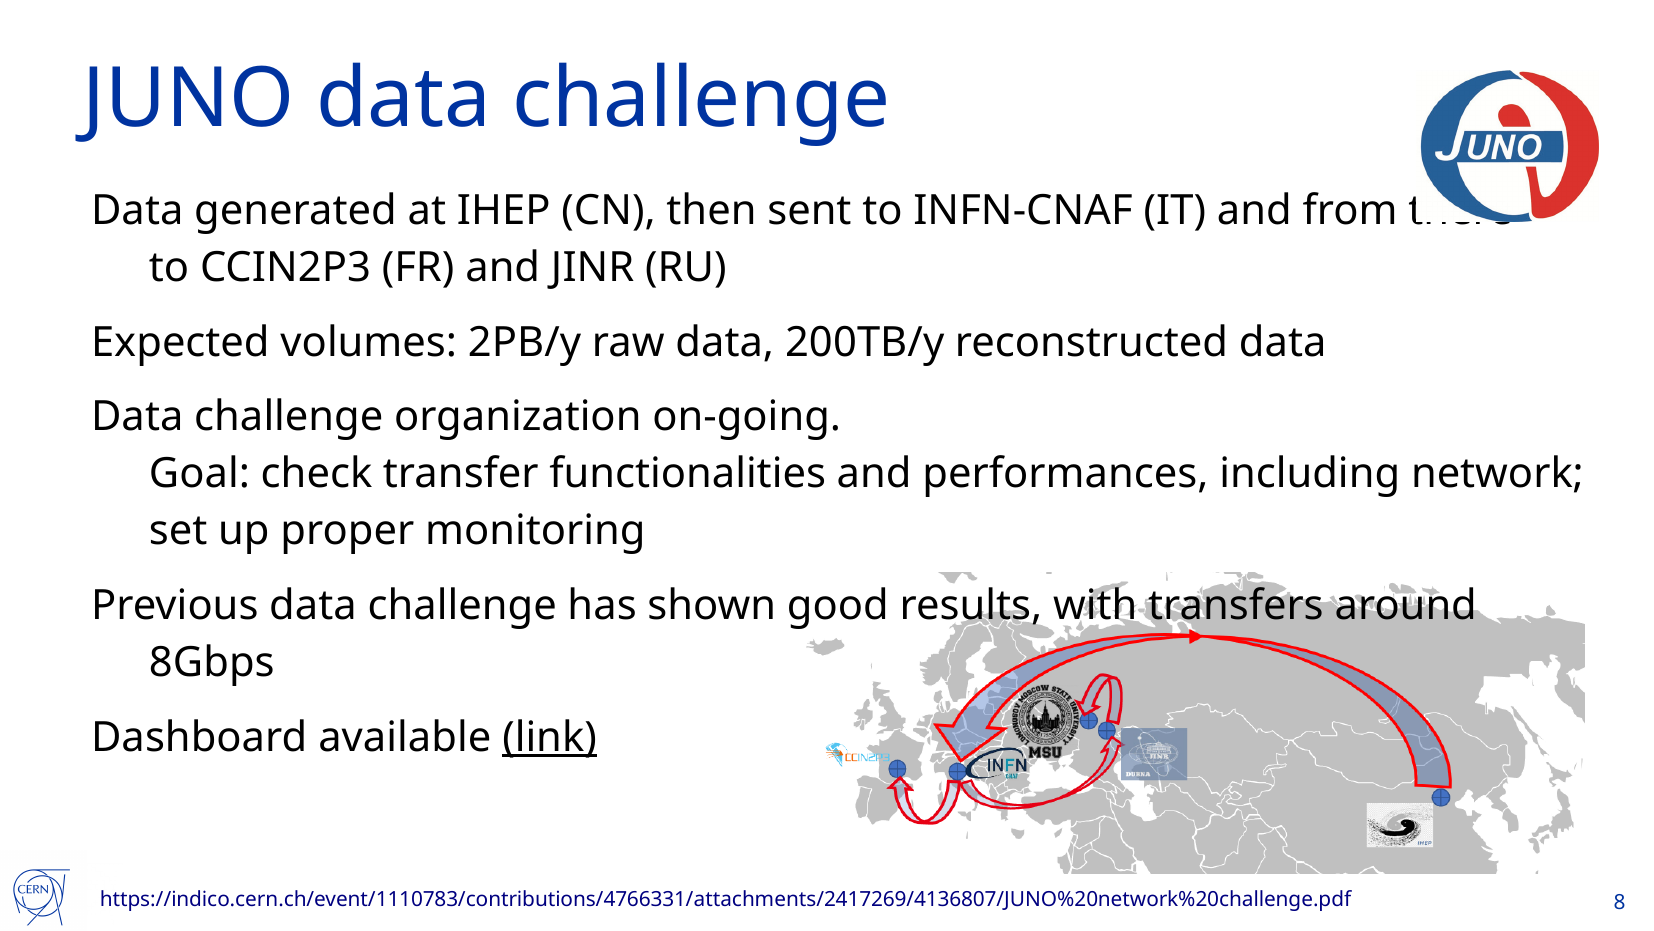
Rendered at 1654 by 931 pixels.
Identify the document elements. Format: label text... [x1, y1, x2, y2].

picture [0, 850, 127, 931]
picture [793, 870, 1585, 874]
title JUNO data challenge [82, 37, 1571, 142]
text_box https://indico.cern.ch/event/1110783/contributions/4766331/attachments/2417269/4136807/JUNO%20network%20challenge.pdf [85, 877, 1579, 931]
picture [1416, 70, 1599, 222]
text_box Data generated at IHEP (CN), then sent to INFN-CNAF (IT) and from there to CCIN2P3 (FR) and JINR (RU) Expected volumes: 2PB/y raw data, 200TB/y reconstructed data Data challenge organization on-going. Goal: check transfer functionalities and performances, including network; set up proper monitoring Previous data challenge has shown good results, with transfers around 8Gbps Dashboard available (link) [76, 172, 1601, 870]
